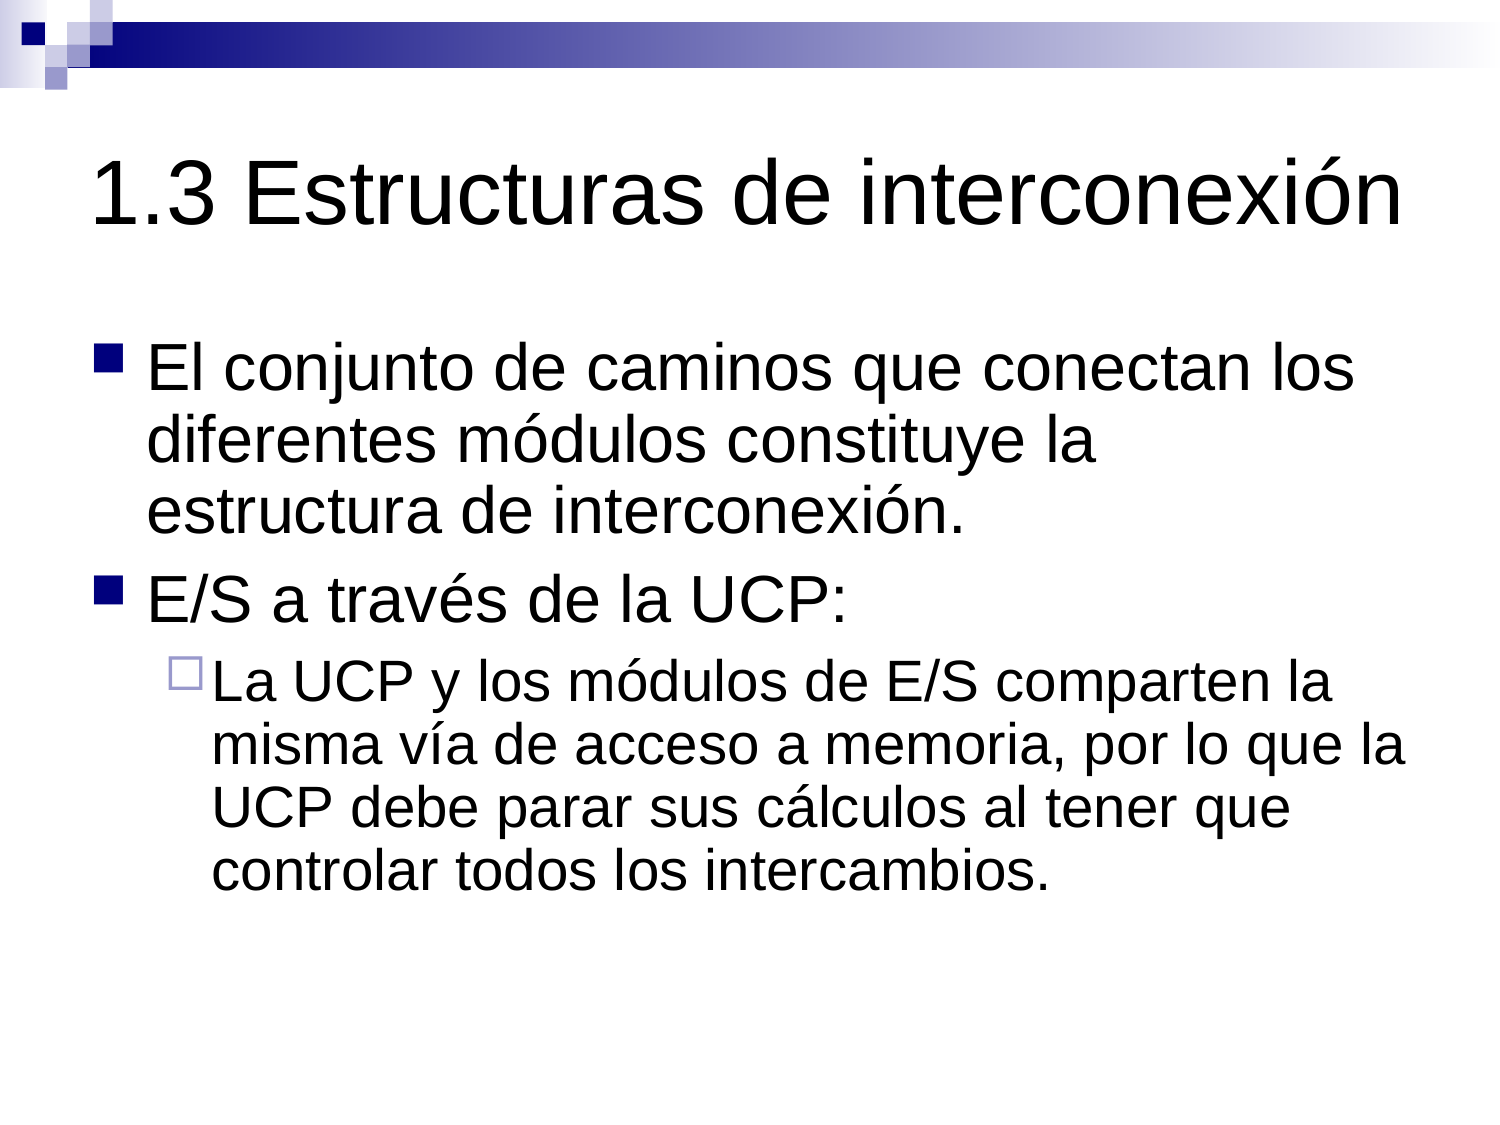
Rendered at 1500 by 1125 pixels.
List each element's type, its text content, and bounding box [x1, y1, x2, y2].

list El conjunto de caminos que conectan los diferentes módulos constituye la estructura de interconexión. E/S a través de la UCP: La UCP y los módulos de E/S comparten la misma vía de acceso a memoria, por lo que la UCP debe parar sus cálculos al tener que controlar todos los intercambios. [75, 324, 1426, 1089]
title 1.3 Estructuras de interconexión [75, 75, 1426, 301]
